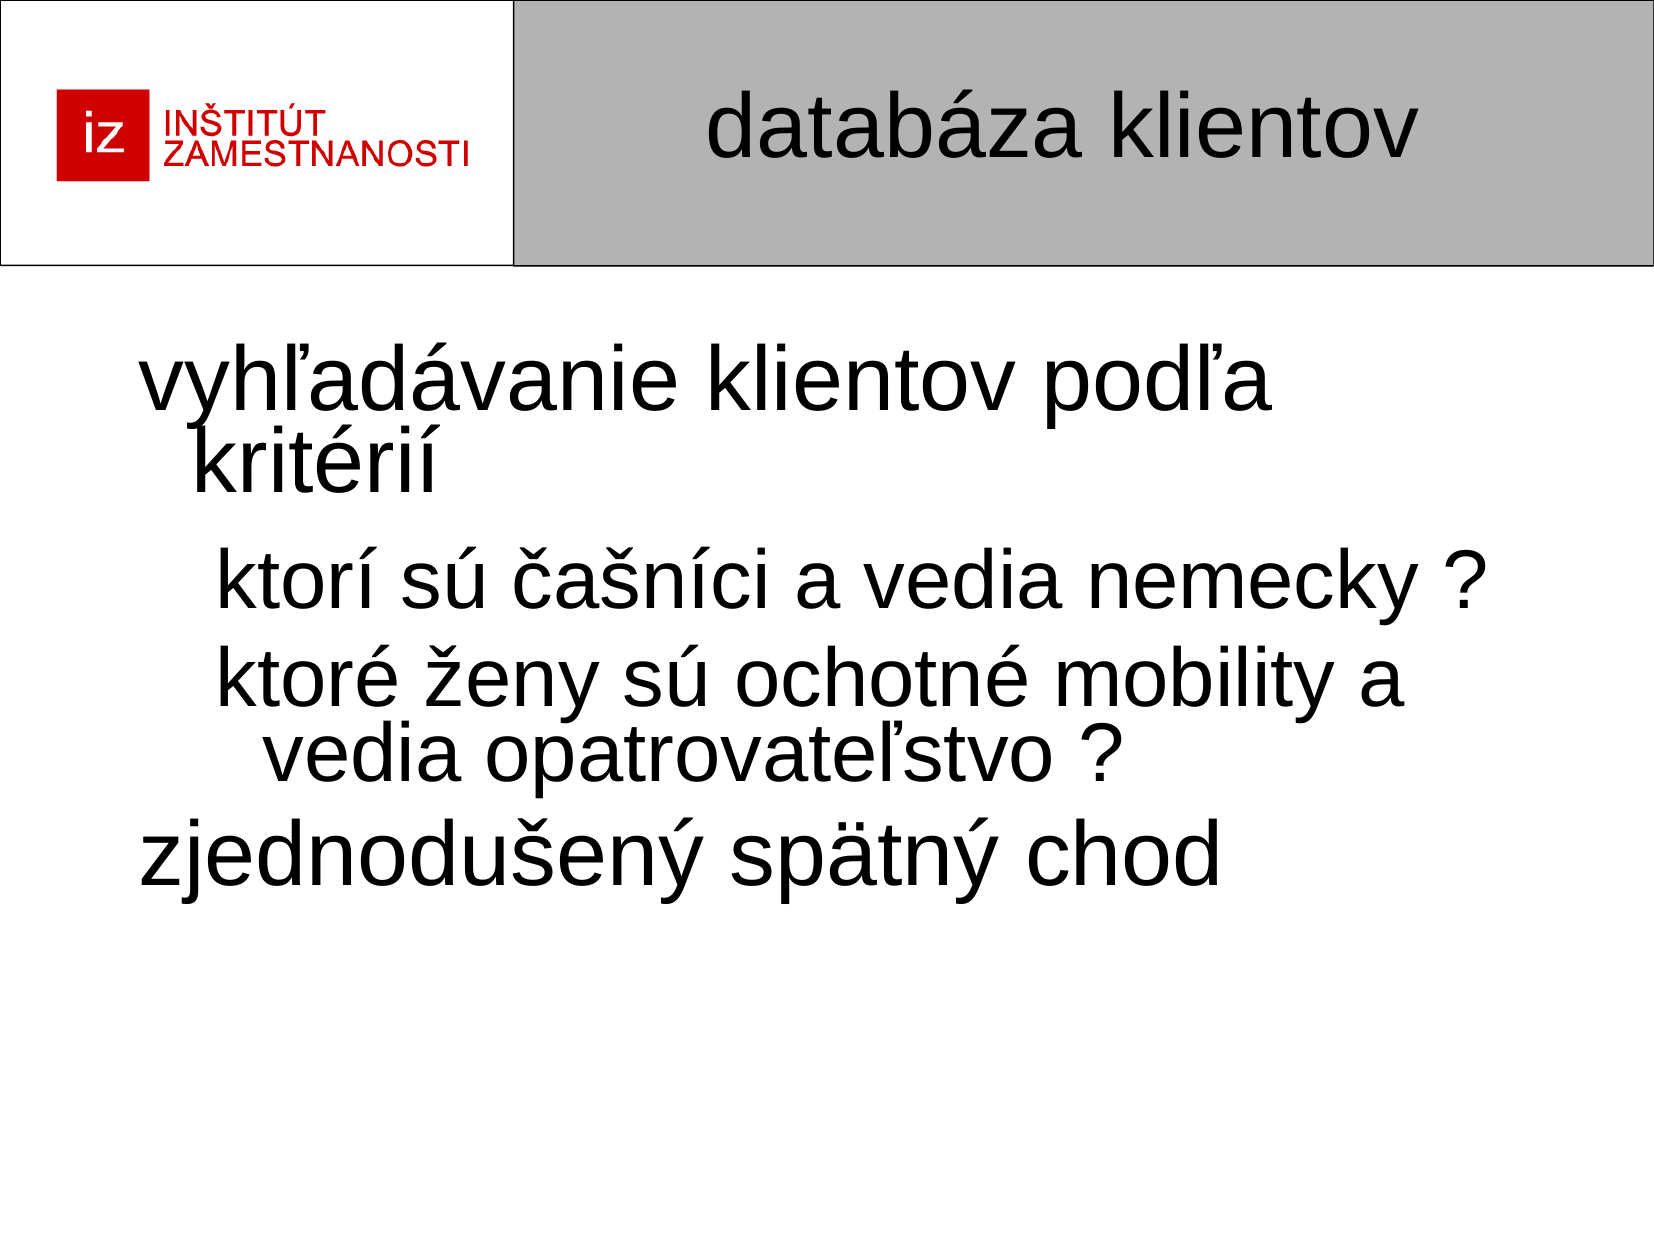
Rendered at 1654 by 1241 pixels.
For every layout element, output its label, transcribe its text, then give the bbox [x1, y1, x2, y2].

list vyhľadávanie klientov podľa kritérií ktorí sú čašníci a vedia nemecky ? ktoré ženy sú ochotné mobility a vedia opatrovateľstvo ? zjednodušený spätný chod [121, 344, 1533, 1112]
picture [5, 8, 512, 257]
title databáza klientov [561, 37, 1565, 229]
